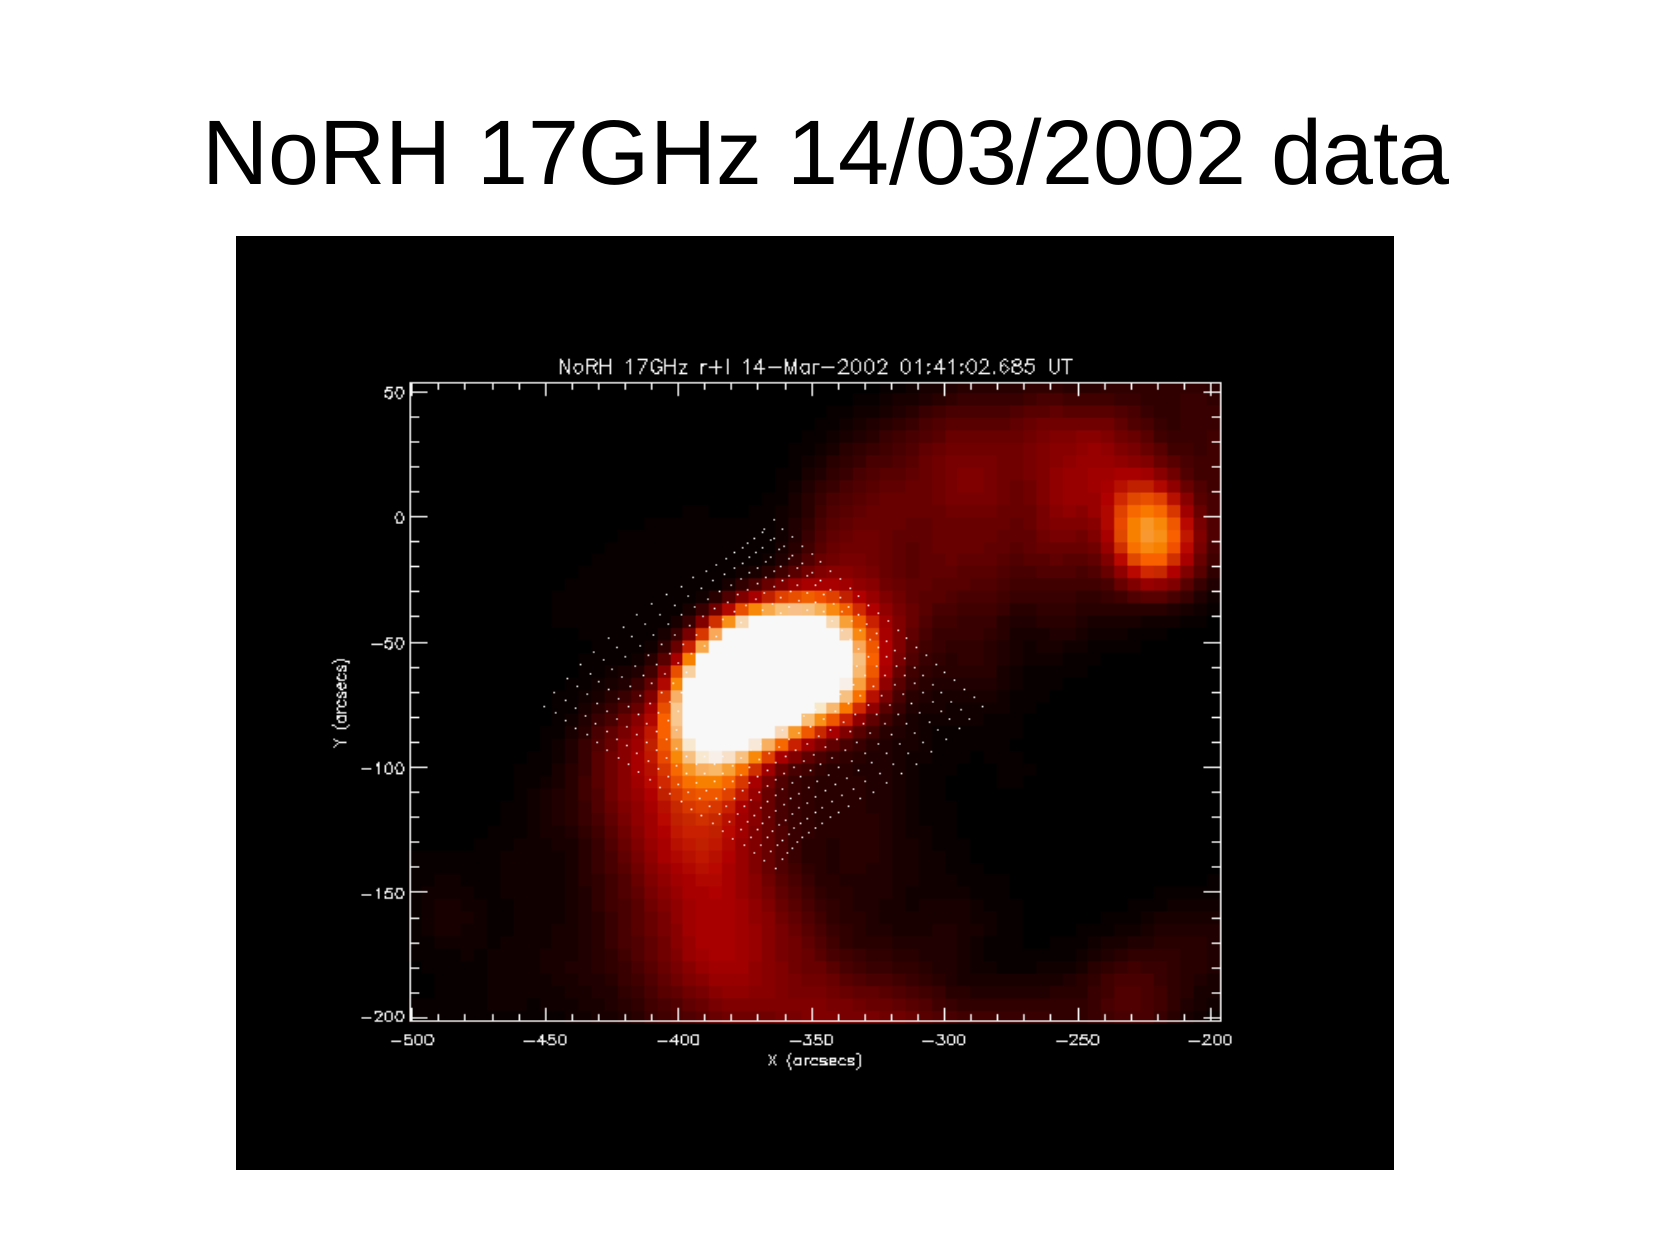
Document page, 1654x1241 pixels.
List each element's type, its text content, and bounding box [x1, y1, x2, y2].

picture [236, 236, 1394, 1170]
title NoRH 17GHz 14/03/2002 data [82, 49, 1571, 257]
